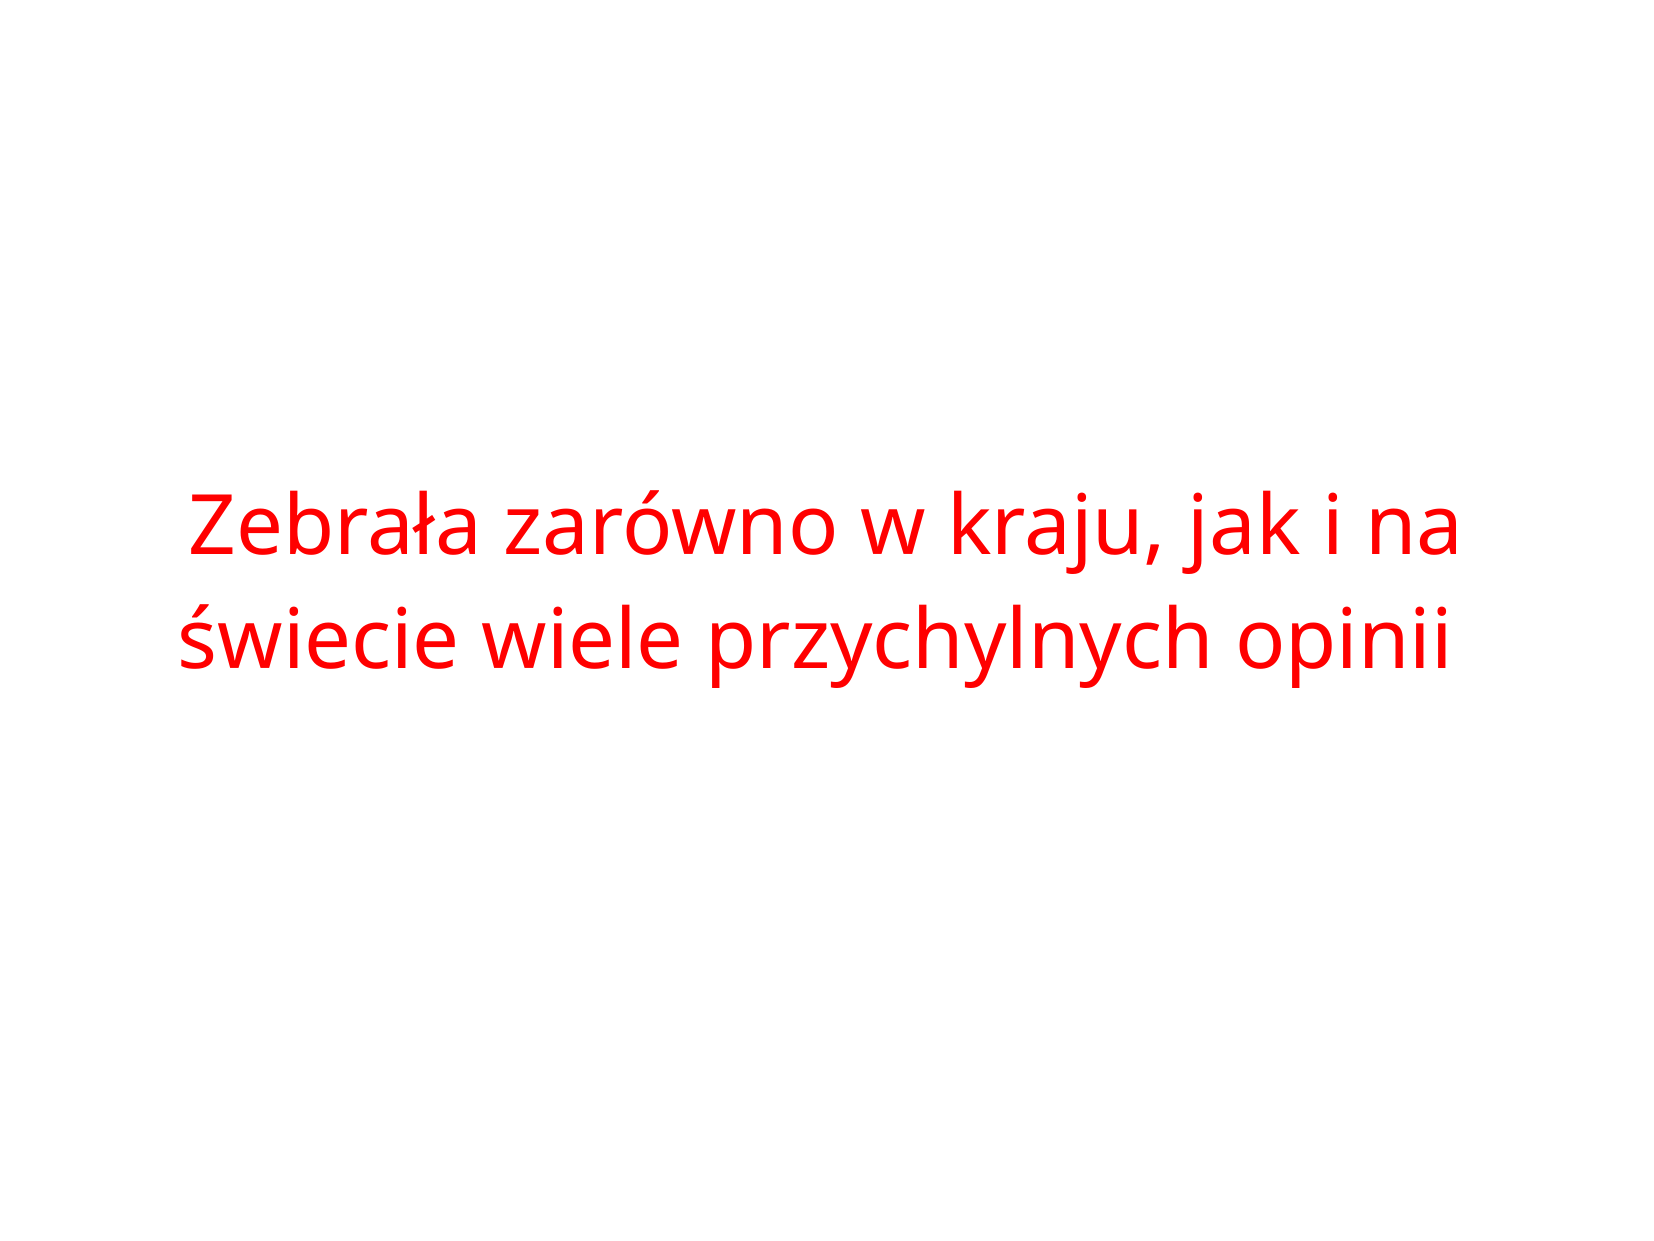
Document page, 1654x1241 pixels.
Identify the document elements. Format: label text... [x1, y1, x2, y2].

subtitle Zebrała zarówno w kraju, jak i na świecie wiele przychylnych opinii [82, 49, 1571, 1109]
